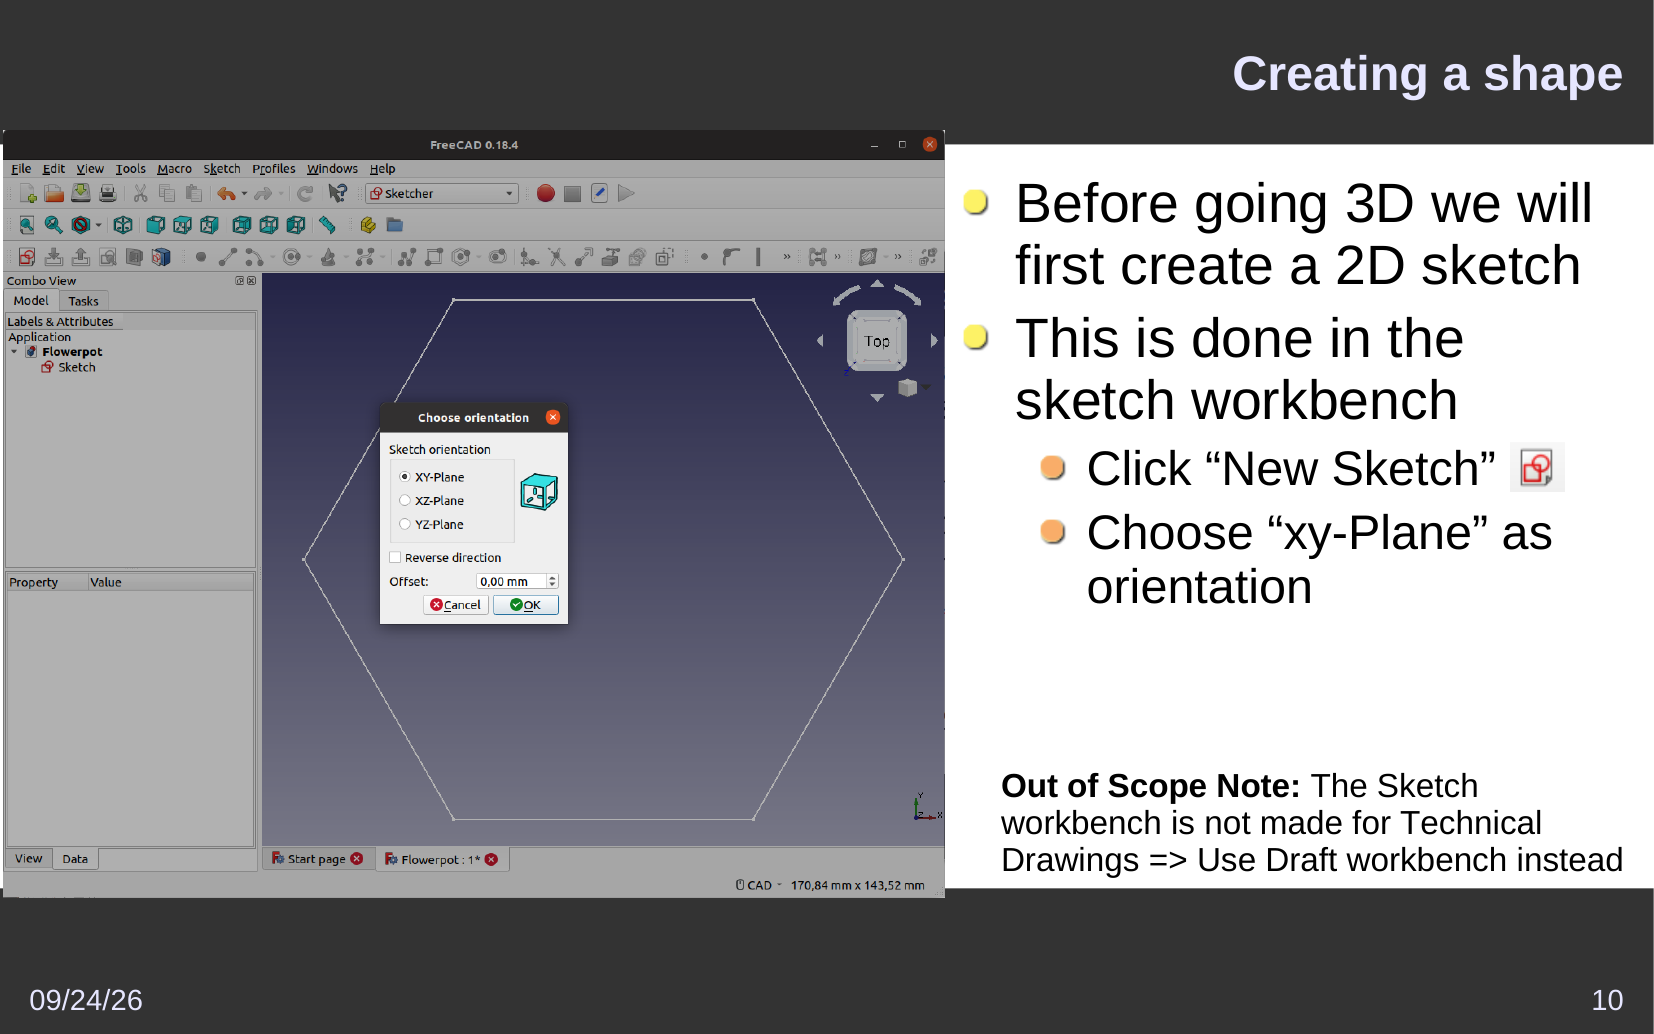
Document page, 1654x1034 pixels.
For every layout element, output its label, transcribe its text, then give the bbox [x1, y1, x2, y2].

text_box Out of Scope Note: The Sketch workbench is not made for Technical Drawings => Use Draft workbench instead [945, 759, 1654, 886]
picture [1510, 442, 1565, 492]
title Creating a shape [29, 16, 1624, 131]
picture [0, 0, 1654, 1034]
list Before going 3D we will first create a 2D sketch This is done in the sketch workbench Click “New Sketch” Choose “xy-Plane” as orientation [945, 172, 1624, 759]
